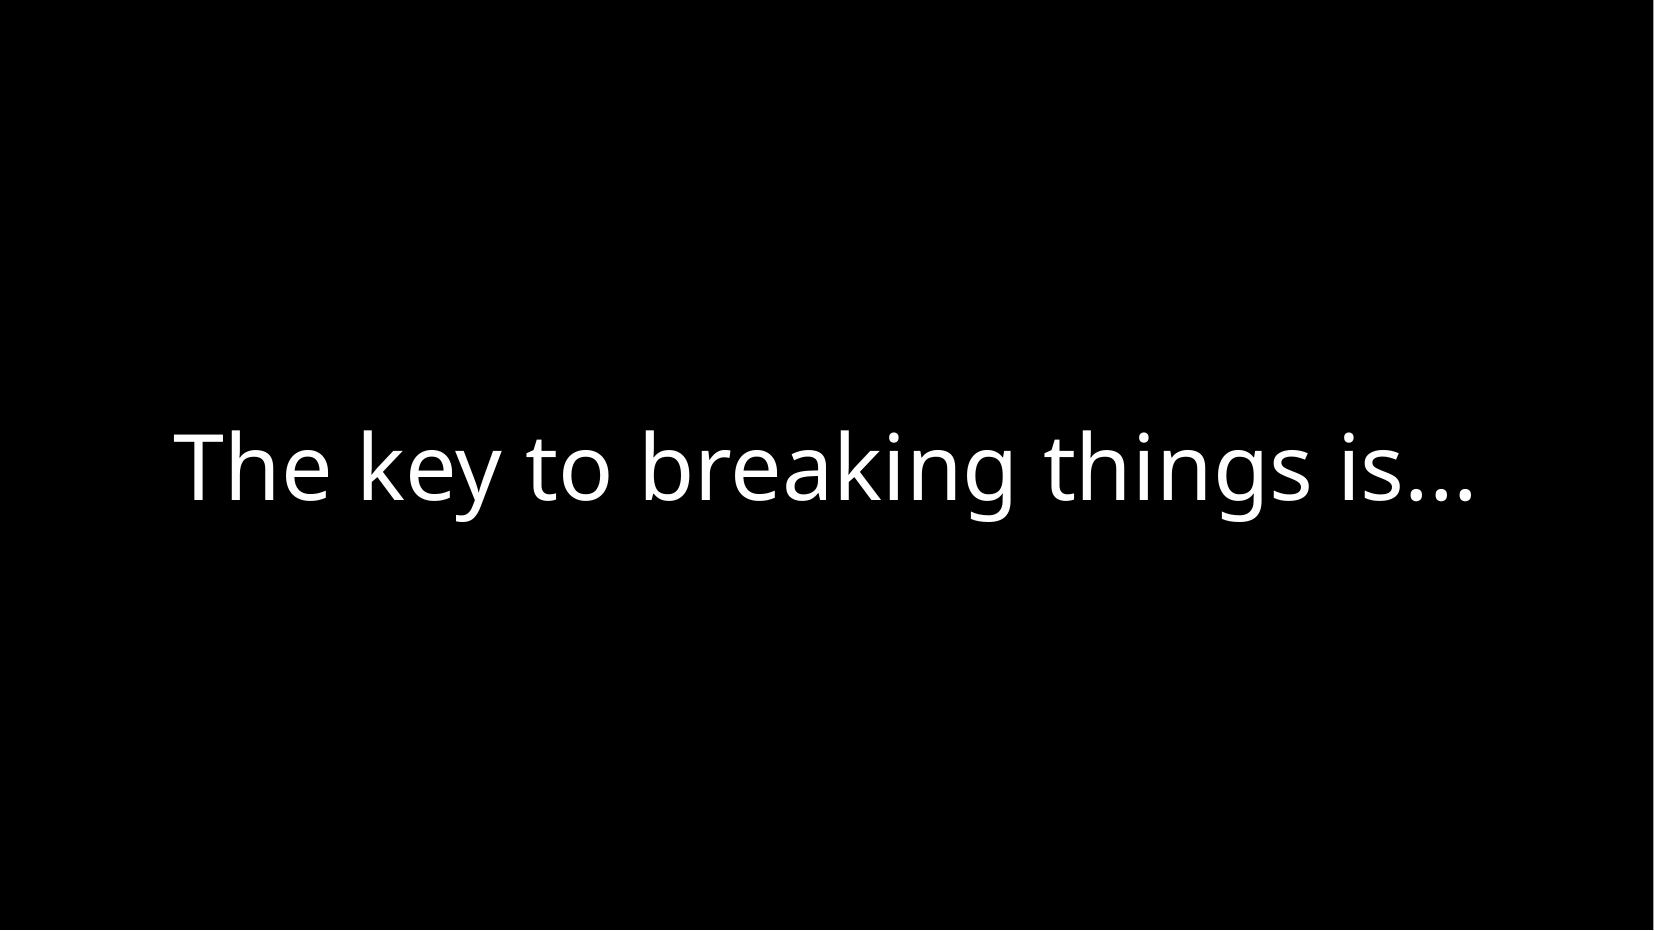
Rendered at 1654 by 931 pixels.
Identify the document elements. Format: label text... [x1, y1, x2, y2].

subtitle The key to breaking things is... [82, 105, 1571, 826]
